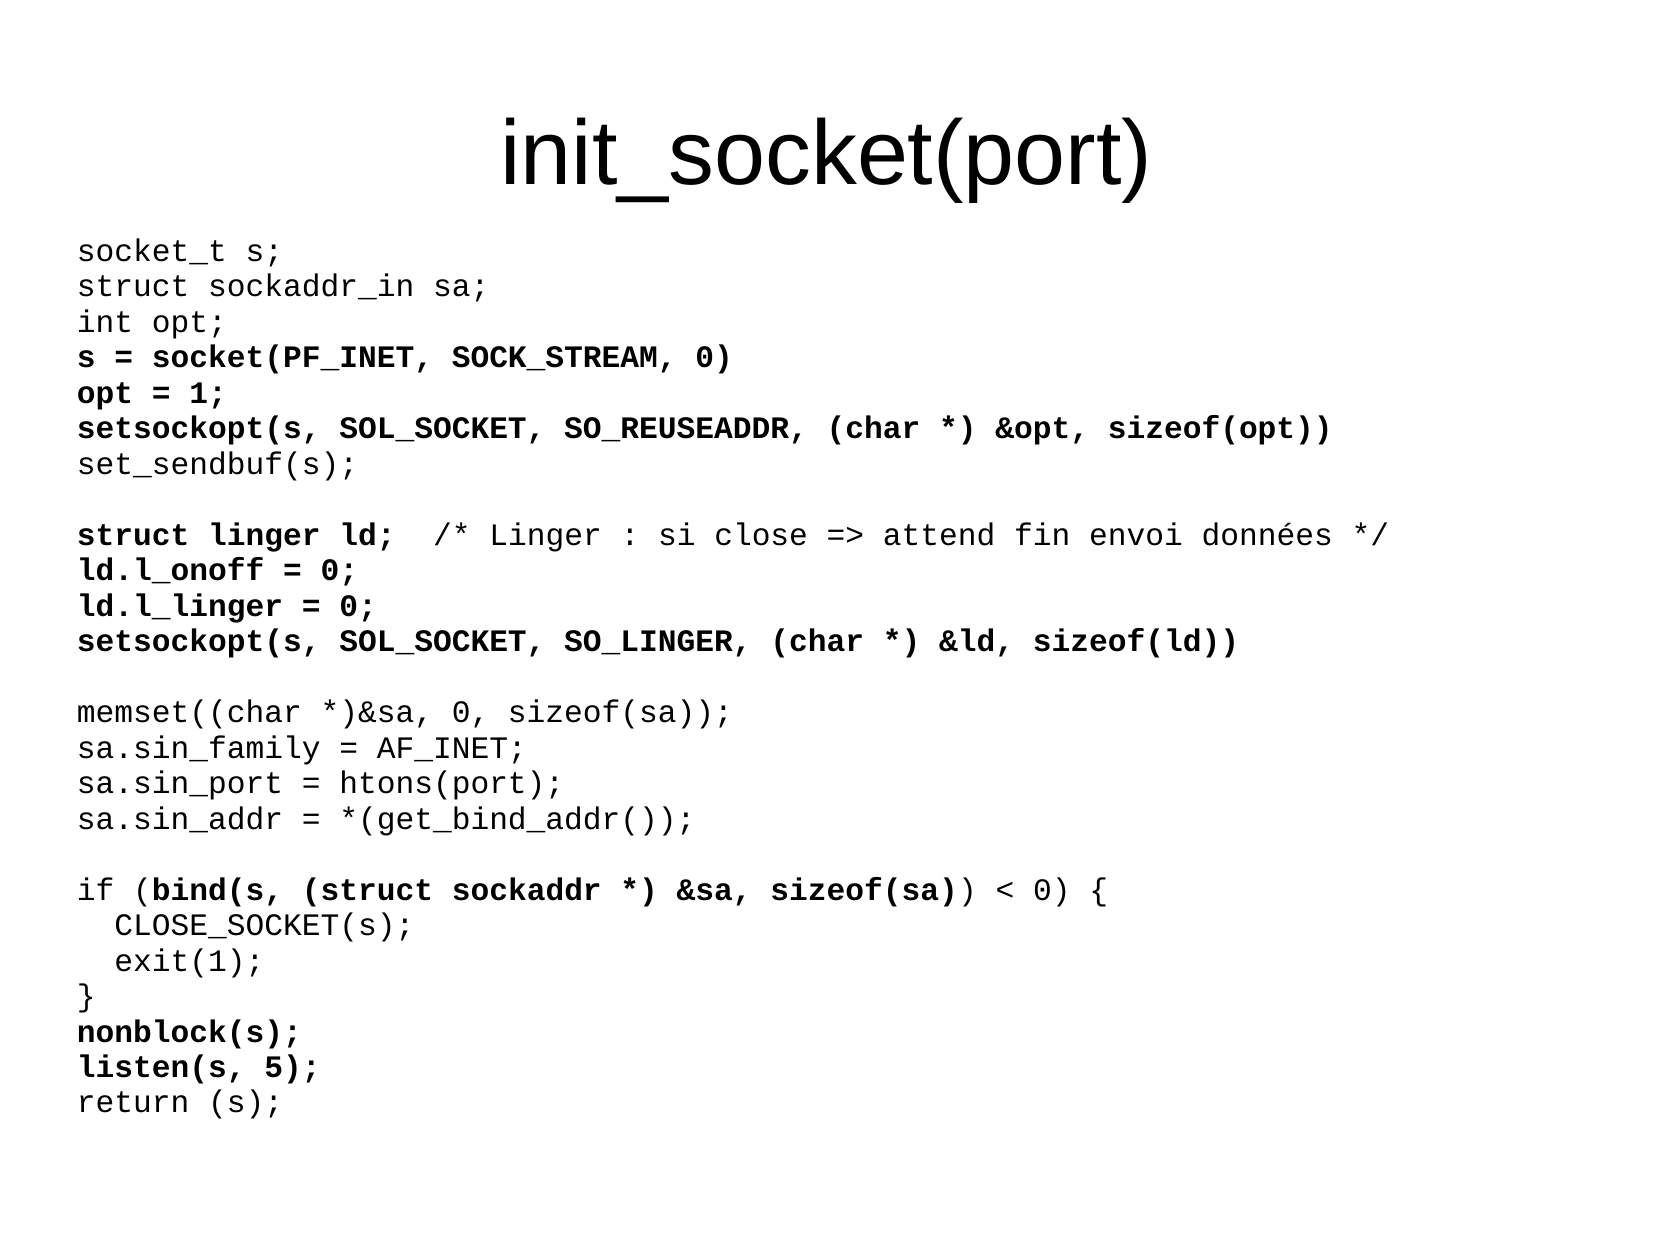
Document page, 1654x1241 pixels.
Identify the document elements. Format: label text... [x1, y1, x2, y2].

title init_socket(port) [82, 56, 1571, 250]
list socket_t s; struct sockaddr_in sa; int opt; s = socket(PF_INET, SOCK_STREAM, 0) opt = 1; setsockopt(s, SOL_SOCKET, SO_REUSEADDR, (char *) &opt, sizeof(opt)) set_sendbuf(s); struct linger ld; /* Linger : si close => attend fin envoi données */ ld.l_onoff = 0; ld.l_linger = 0; setsockopt(s, SOL_SOCKET, SO_LINGER, (char *) &ld, sizeof(ld)) memset((char *)&sa, 0, sizeof(sa)); sa.sin_family = AF_INET; sa.sin_port = htons(port); sa.sin_addr = *(get_bind_addr()); if (bind(s, (struct sockaddr *) &sa, sizeof(sa)) < 0) { CLOSE_SOCKET(s); exit(1); } nonblock(s); listen(s, 5); return (s); [76, 235, 1565, 1100]
